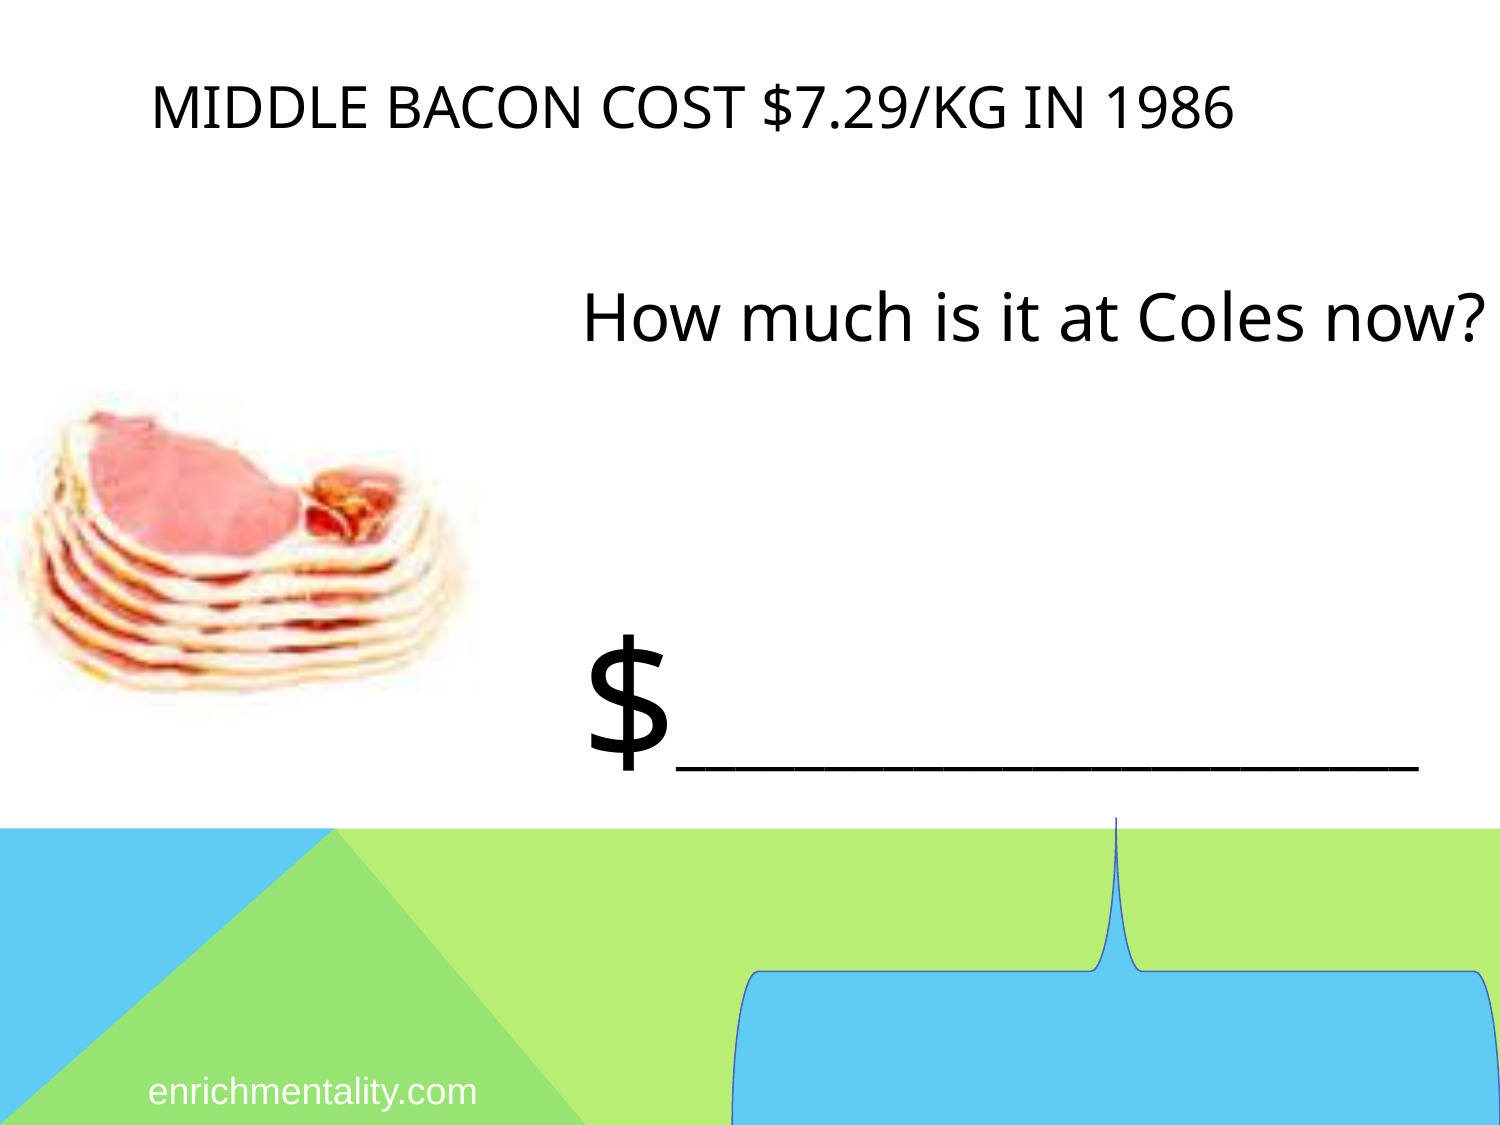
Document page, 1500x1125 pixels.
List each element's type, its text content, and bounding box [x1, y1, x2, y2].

text_box [732, 817, 1500, 1125]
title Middle Bacon Cost $7.29/kg in 1986 [135, 60, 1369, 150]
text_box How much is it at Coles now? $_________________________ [566, 267, 1500, 802]
picture [0, 391, 510, 726]
text_box enrichmentality.com [118, 1062, 508, 1120]
